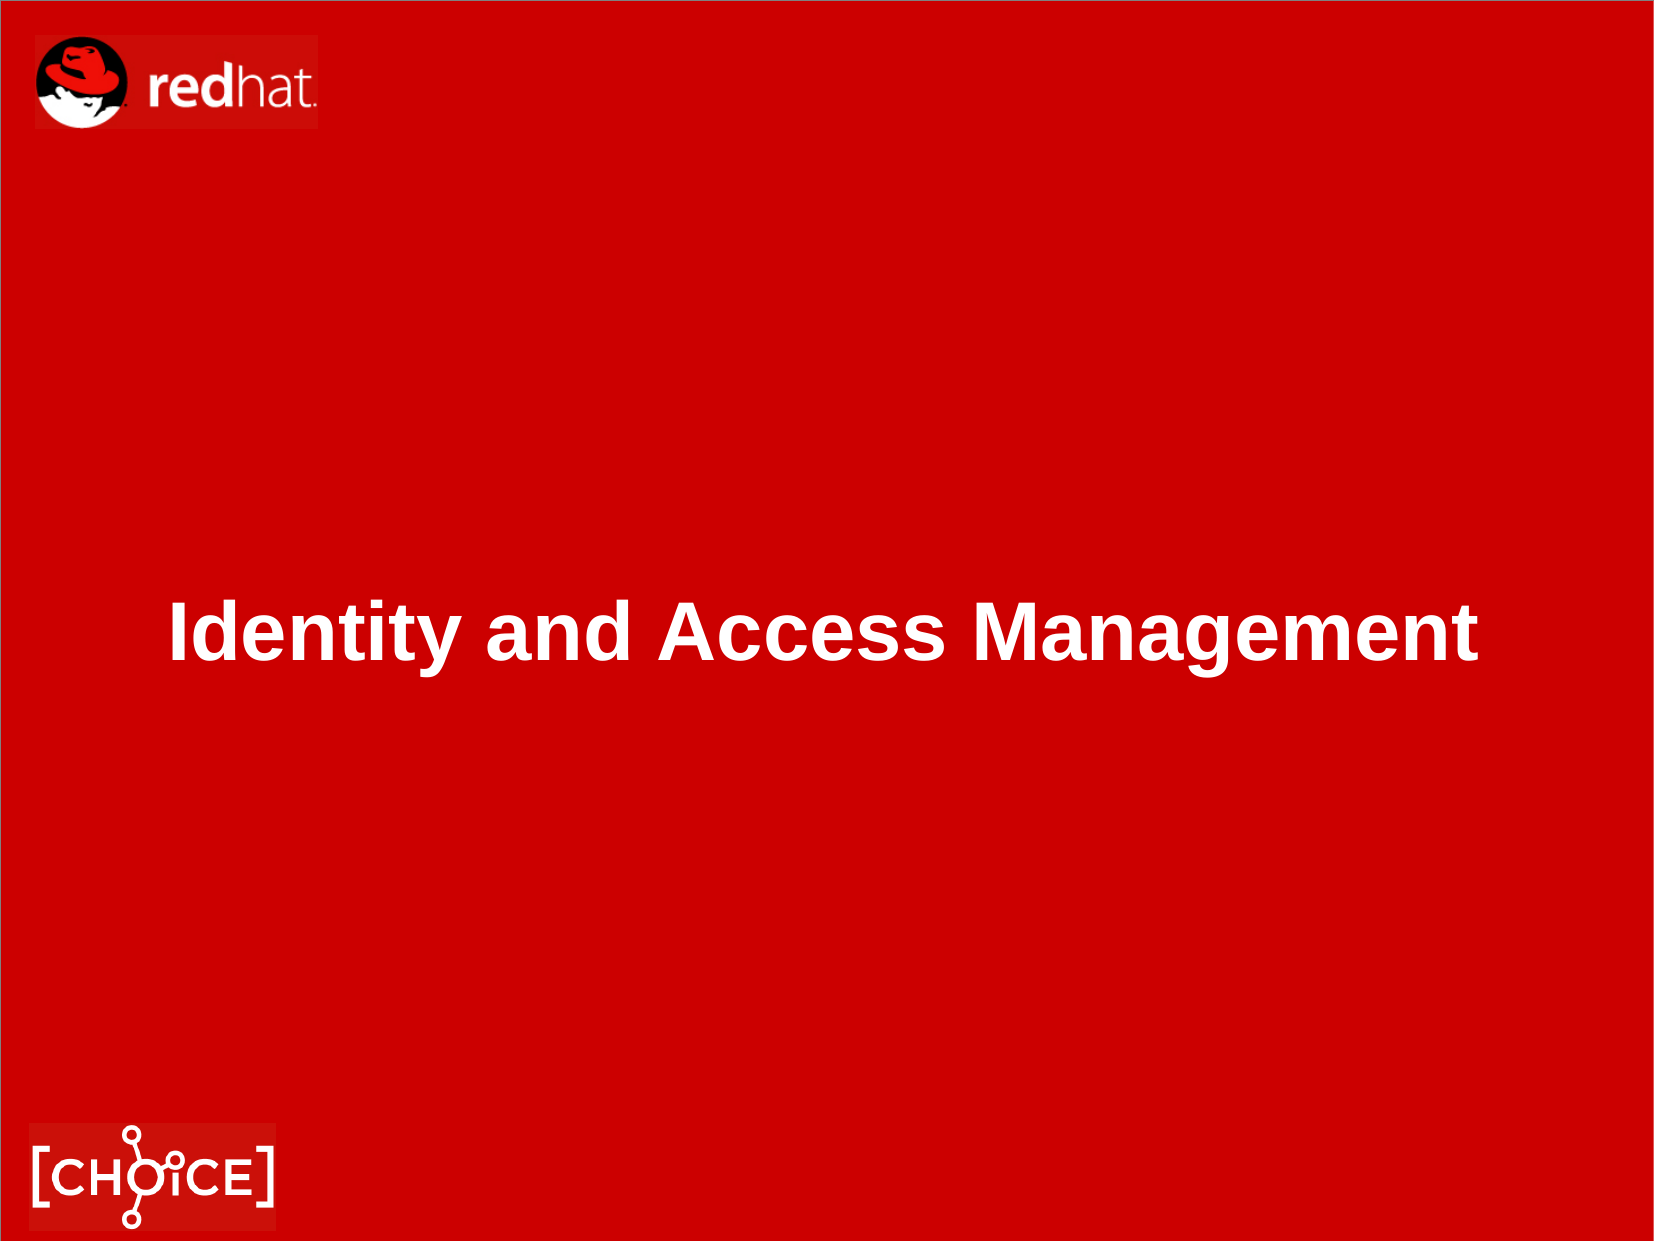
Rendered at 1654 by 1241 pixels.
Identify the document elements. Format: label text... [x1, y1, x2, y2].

picture [35, 35, 318, 129]
picture [29, 1123, 276, 1231]
subtitle Identity and Access Management [120, 198, 1527, 1067]
